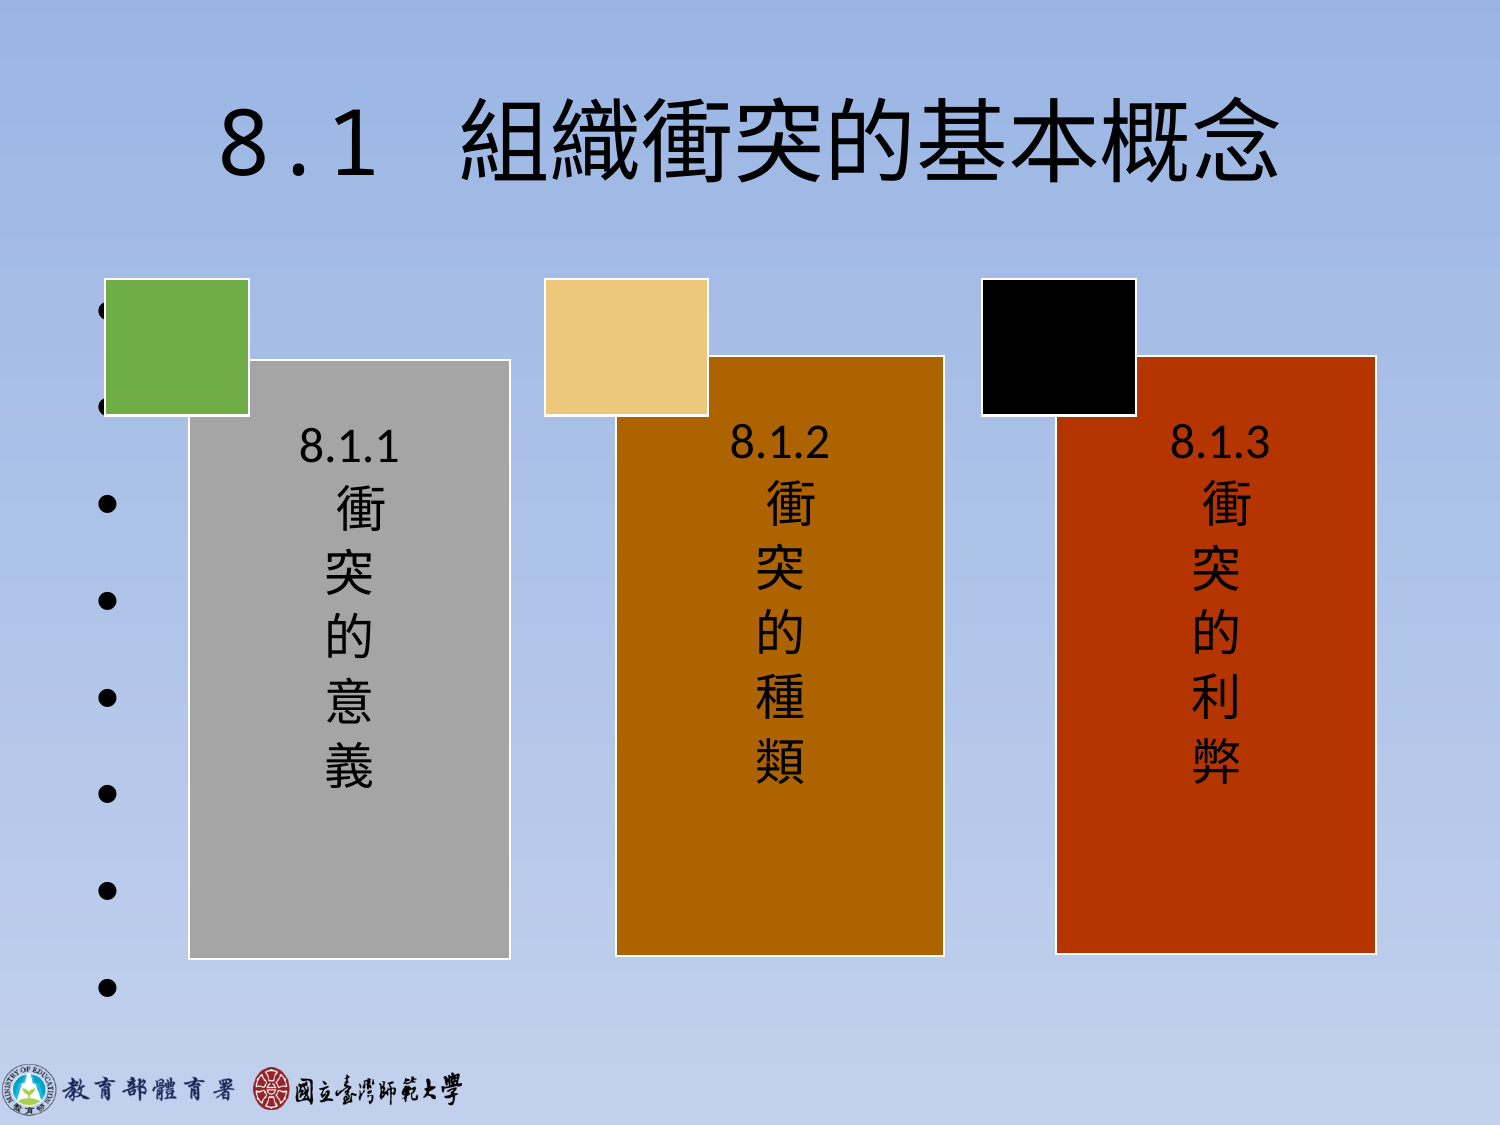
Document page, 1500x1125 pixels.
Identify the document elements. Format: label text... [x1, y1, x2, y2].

text_box [545, 279, 708, 416]
title 8.1 組織衝突的基本概念 [75, 45, 1426, 233]
list [80, 262, 1401, 1048]
text_box [982, 279, 1136, 416]
text_box 8.1.2 衝 突 的 種 類 [616, 355, 944, 956]
text_box 8.1.1 衝 突 的 意 義 [189, 360, 510, 960]
text_box [105, 279, 249, 416]
text_box 8.1.3 衝 突 的 利 弊 [1056, 355, 1376, 954]
